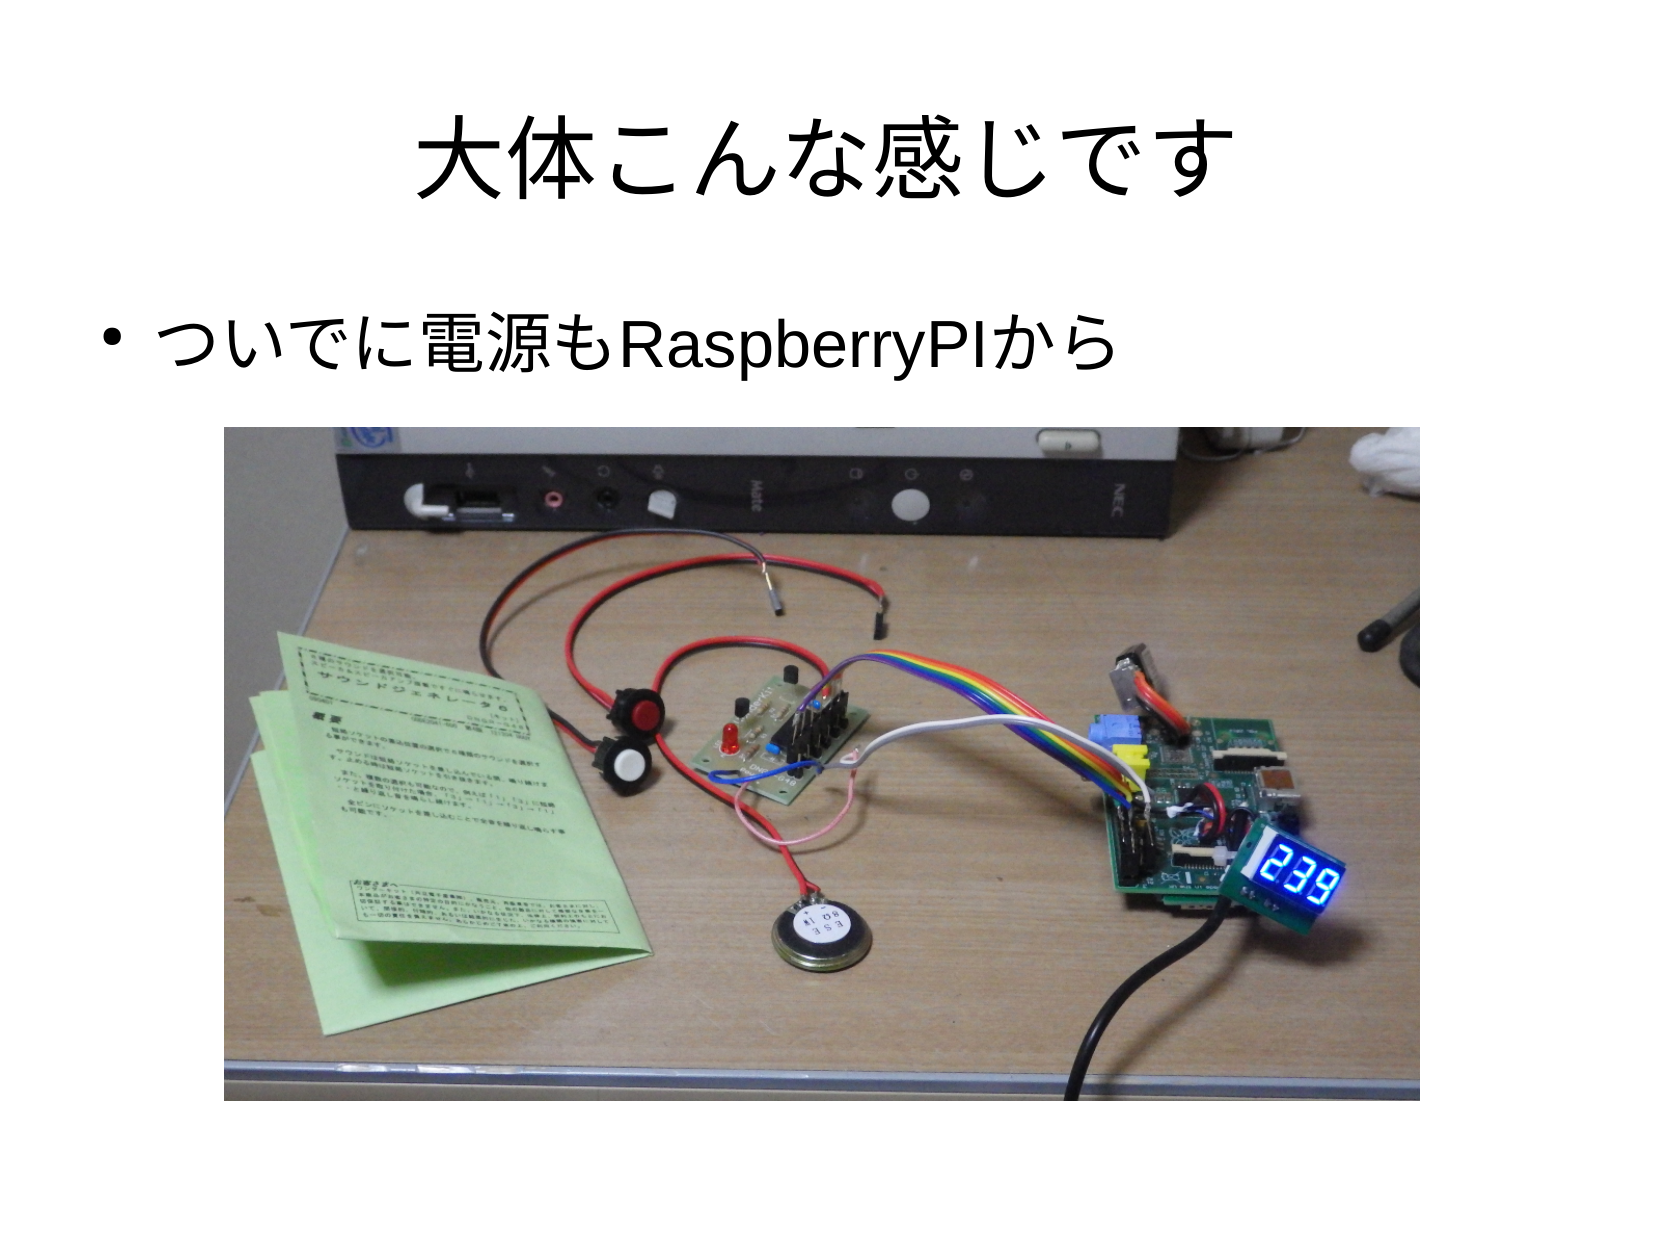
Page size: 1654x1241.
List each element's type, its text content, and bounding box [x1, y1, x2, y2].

picture [224, 427, 1420, 1101]
list ついでに電源もRaspberryPIから [82, 290, 1571, 1010]
title 大体こんな感じです [82, 49, 1571, 257]
